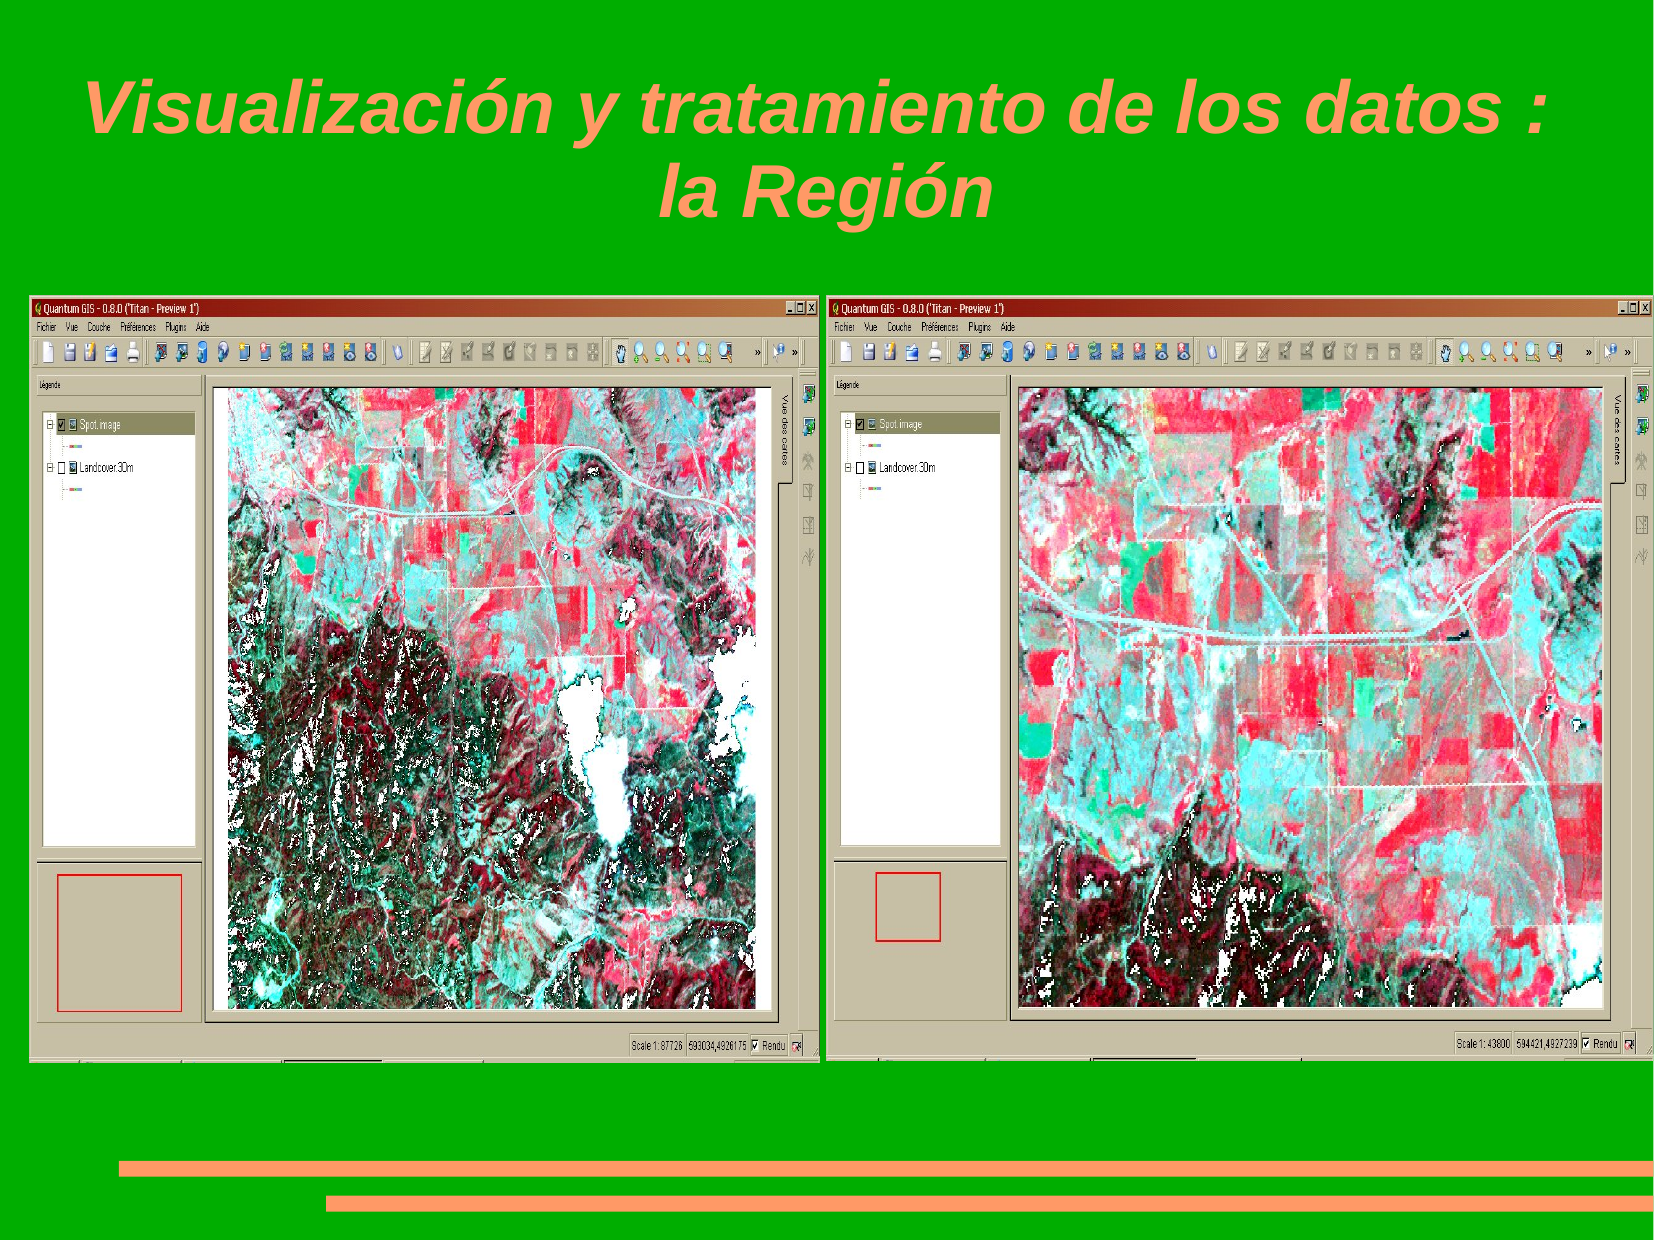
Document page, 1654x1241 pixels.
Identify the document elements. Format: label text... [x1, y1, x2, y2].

picture [29, 295, 820, 1063]
picture [826, 295, 1654, 1061]
title Visualización y tratamiento de los datos : la Región [49, 46, 1604, 254]
